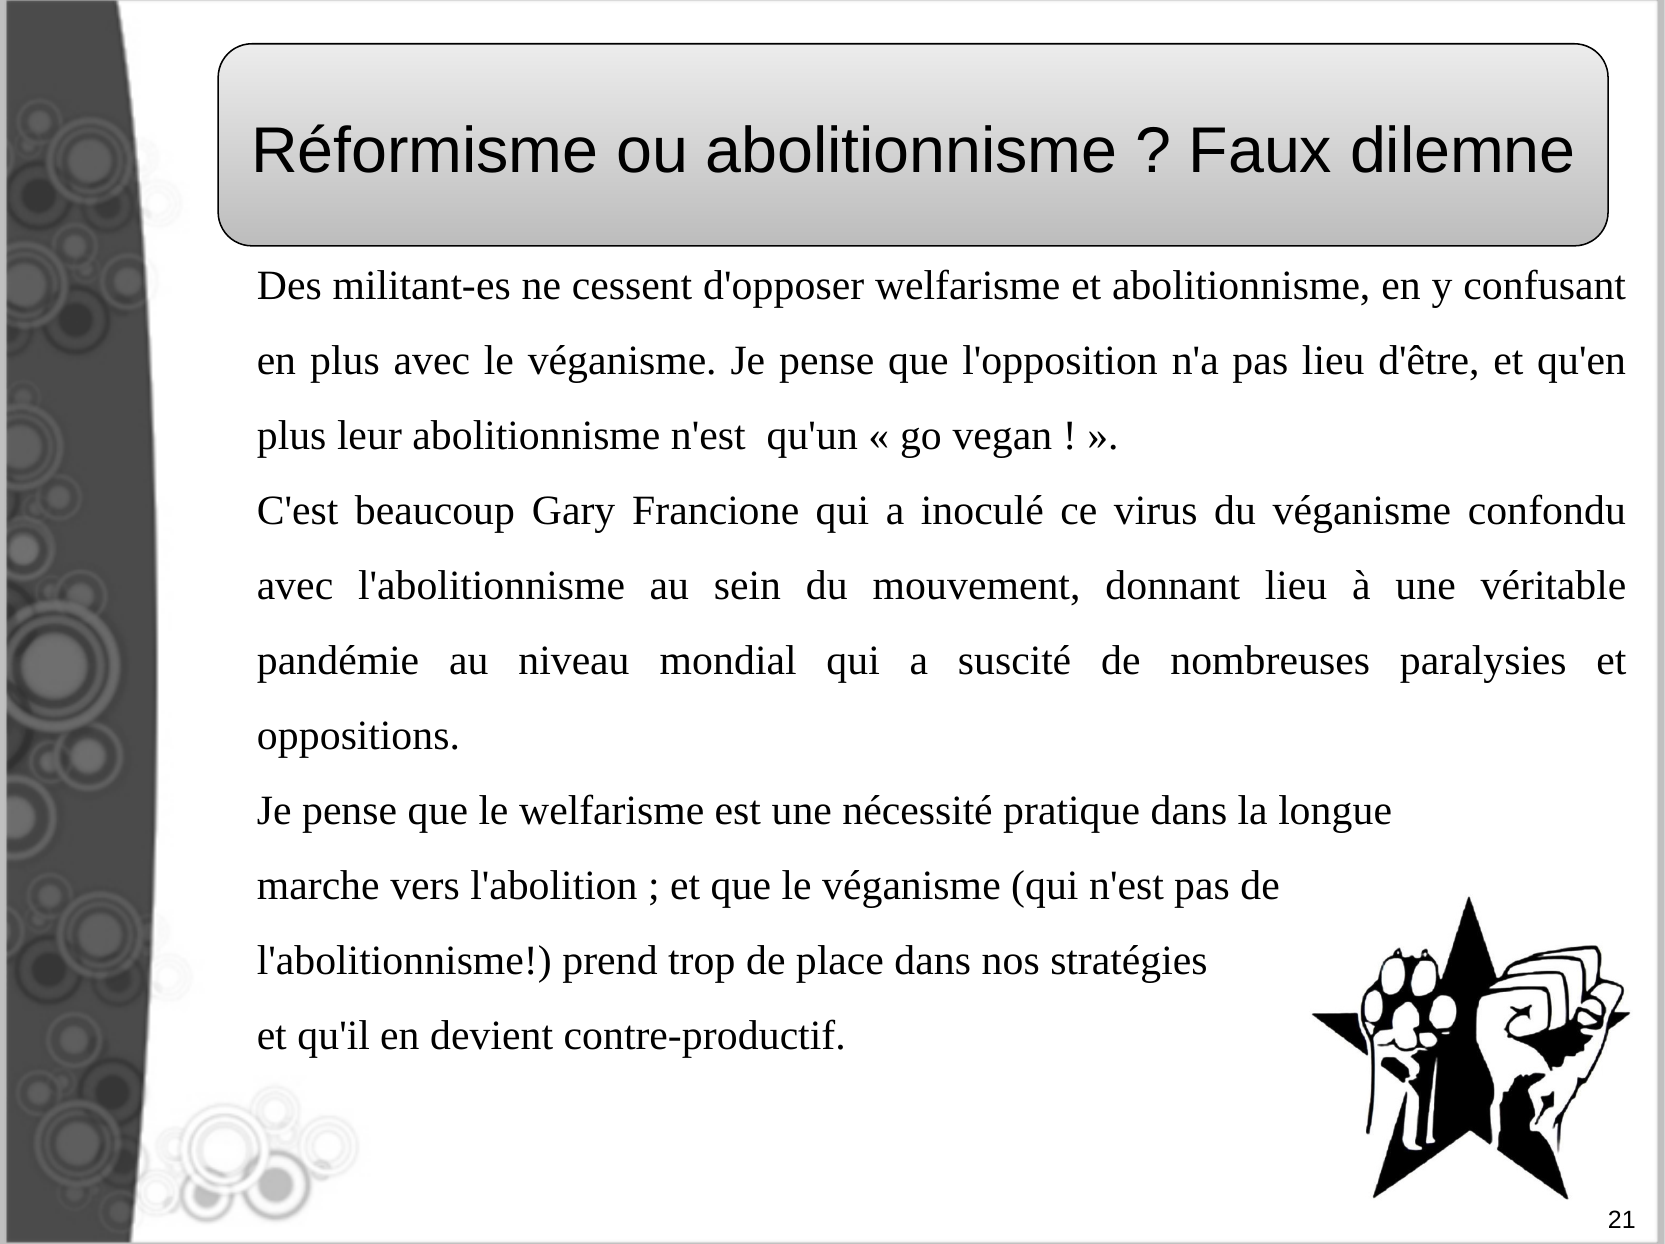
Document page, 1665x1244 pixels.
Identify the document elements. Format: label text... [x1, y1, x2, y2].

text_box [218, 43, 1609, 246]
picture [3, 0, 1662, 1244]
text_box Des militant-es ne cessent d'opposer welfarisme et abolitionnisme, en y confusant en plus avec le véganisme. Je pense que l'opposition n'a pas lieu d'être, et qu'en plus leur abolitionnisme n'est qu'un « go vegan ! ». C'est beaucoup Gary Francione qui a inoculé ce virus du véganisme confondu avec l'abolitionnisme au sein du mouvement, donnant lieu à une véritable pandémie au niveau mondial qui a suscité de nombreuses paralysies et oppositions. Je pense que le welfarisme est une nécessité pratique dans la longue marche vers l'abolition ; et que le véganisme (qui n'est pas de l'abolitionnisme!) prend trop de place dans nos stratégies et qu'il en devient contre-productif. [248, 224, 1637, 1067]
text_box 21 [1297, 1195, 1645, 1242]
text_box Réformisme ou abolitionnisme ? Faux dilemne [228, 100, 1598, 194]
